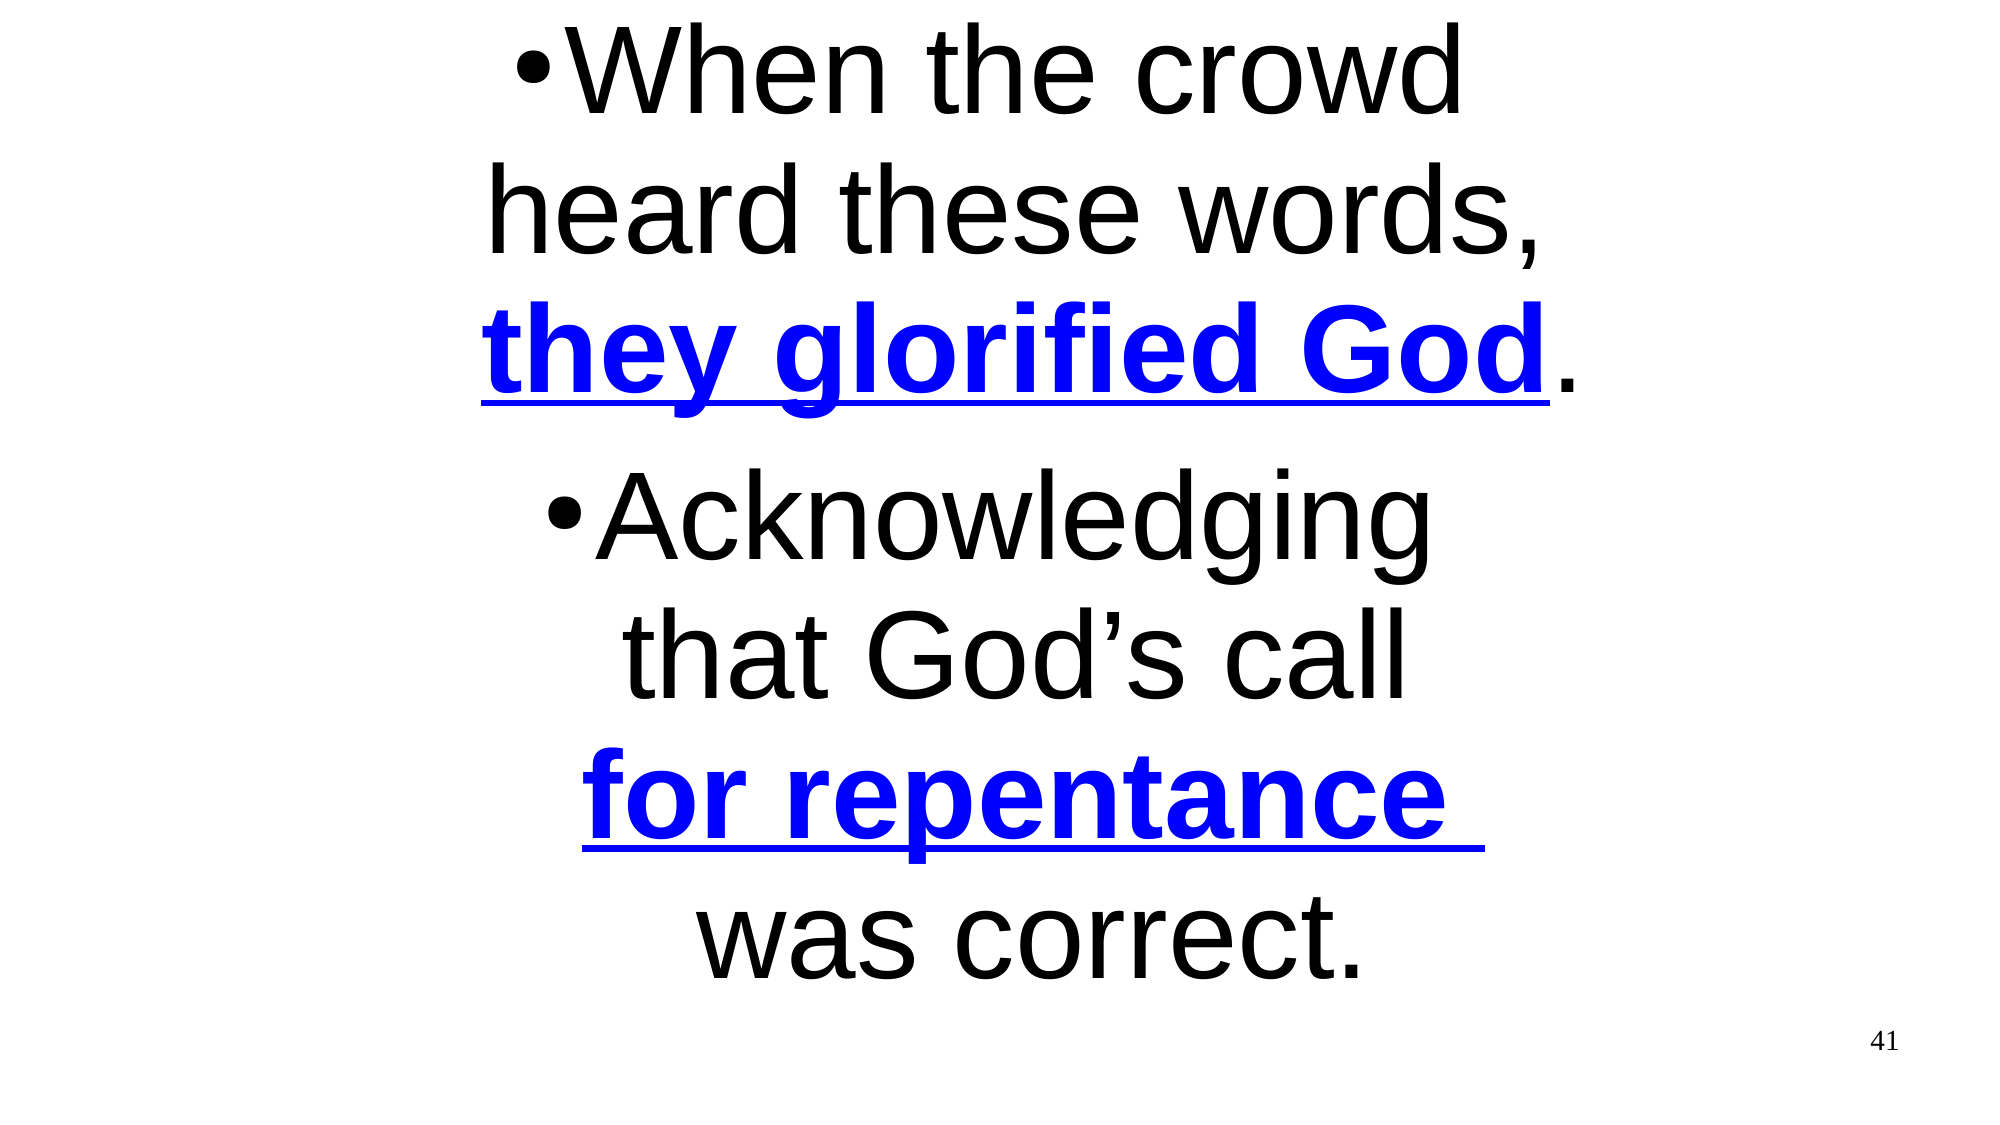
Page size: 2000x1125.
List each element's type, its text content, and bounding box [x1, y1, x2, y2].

list When the crowd heard these words, they glorified God. Acknowledging that God’s call for repentance was correct. [0, 0, 1996, 1123]
